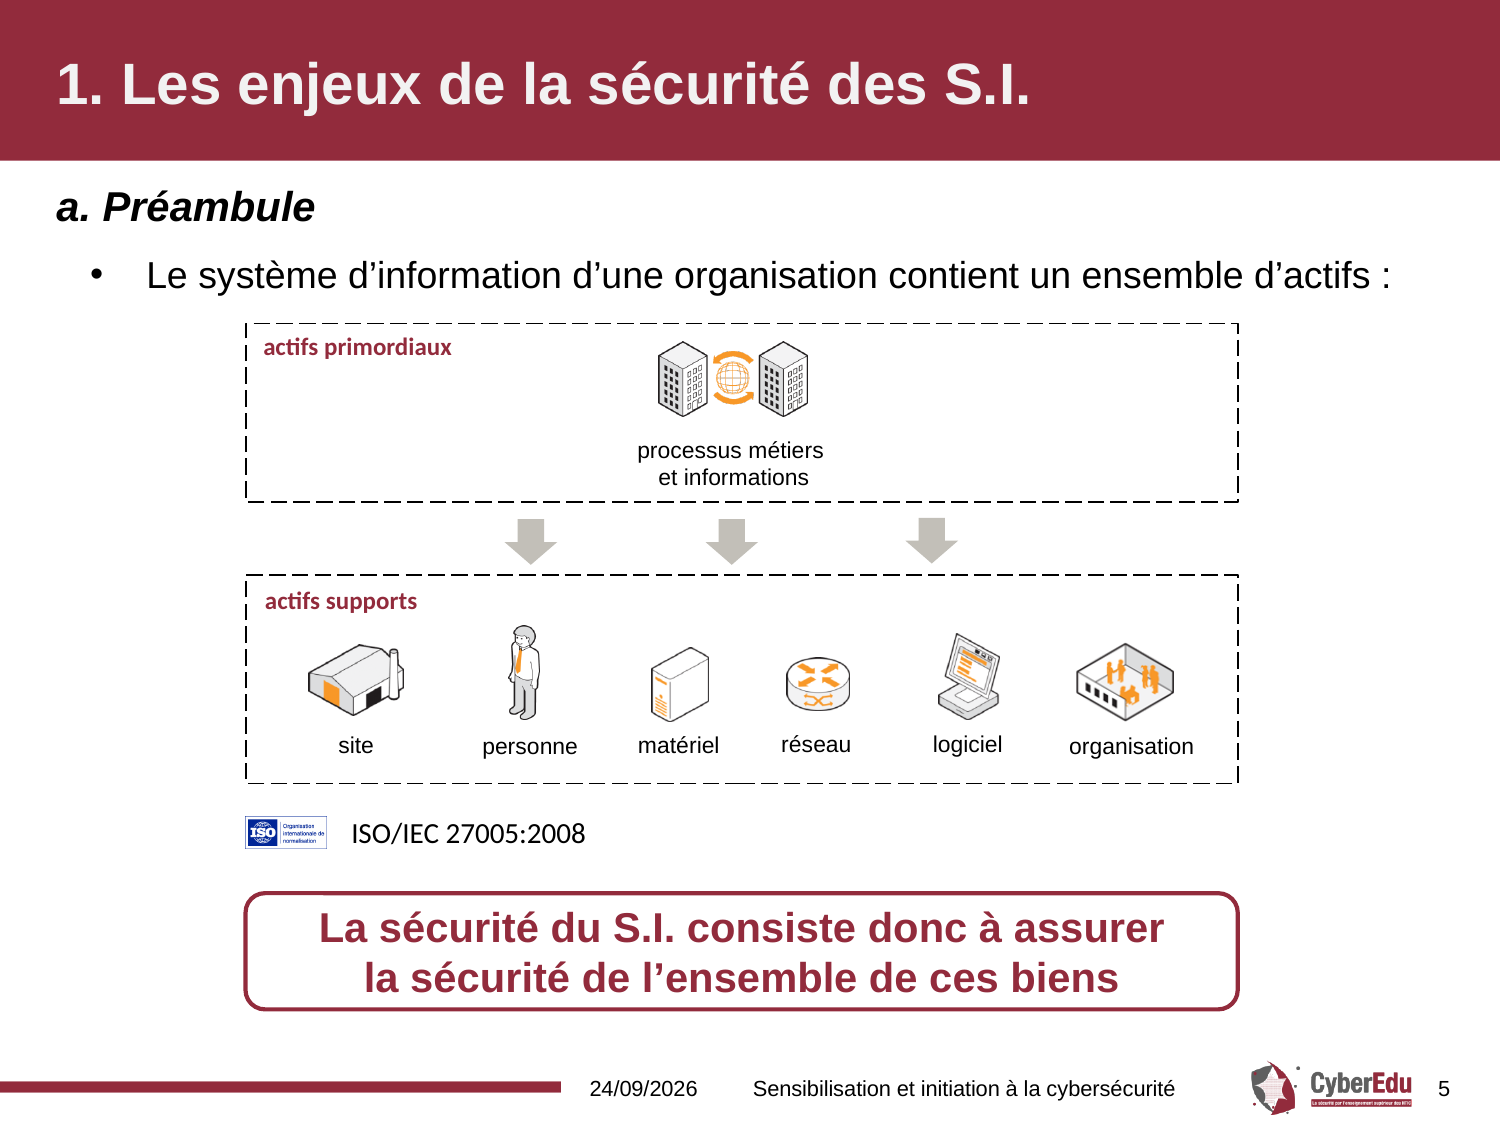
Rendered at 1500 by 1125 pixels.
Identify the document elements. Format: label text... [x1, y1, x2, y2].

picture [658, 341, 808, 417]
picture [651, 647, 709, 722]
slide_number <numéro> [1423, 1057, 1495, 1118]
picture [308, 644, 404, 716]
text_box logiciel [918, 721, 1018, 765]
title 1. Les enjeux de la sécurité des S.I. [41, 1, 1471, 161]
text_box actifs supports [250, 577, 433, 623]
text_box La sécurité du S.I. consiste donc à assurer la sécurité de l’ensemble de ces biens [214, 893, 1269, 1009]
list Le système d’information d’une organisation contient un ensemble d’actifs : [75, 268, 1425, 372]
picture [1246, 1060, 1412, 1115]
text_box matériel [623, 723, 735, 766]
picture [1072, 638, 1177, 725]
picture [938, 633, 1000, 720]
text_box site [268, 723, 444, 766]
text_box [705, 519, 759, 565]
slide_number 15/11/2020 [561, 1057, 727, 1118]
text_box [905, 517, 959, 564]
picture [245, 816, 327, 849]
picture [508, 625, 540, 720]
list a. Préambule [41, 172, 1471, 268]
text_box personne [467, 723, 593, 767]
text_box réseau [766, 721, 867, 765]
text_box organisation [1054, 723, 1210, 767]
text_box actifs primordiaux [248, 323, 468, 369]
text_box [504, 519, 558, 565]
footer Sensibilisation et initiation à la cybersécurité [738, 1057, 1236, 1118]
text_box processus métiers et informations [622, 427, 846, 498]
text_box ISO/IEC 27005:2008 [336, 807, 1236, 858]
picture [786, 657, 850, 711]
